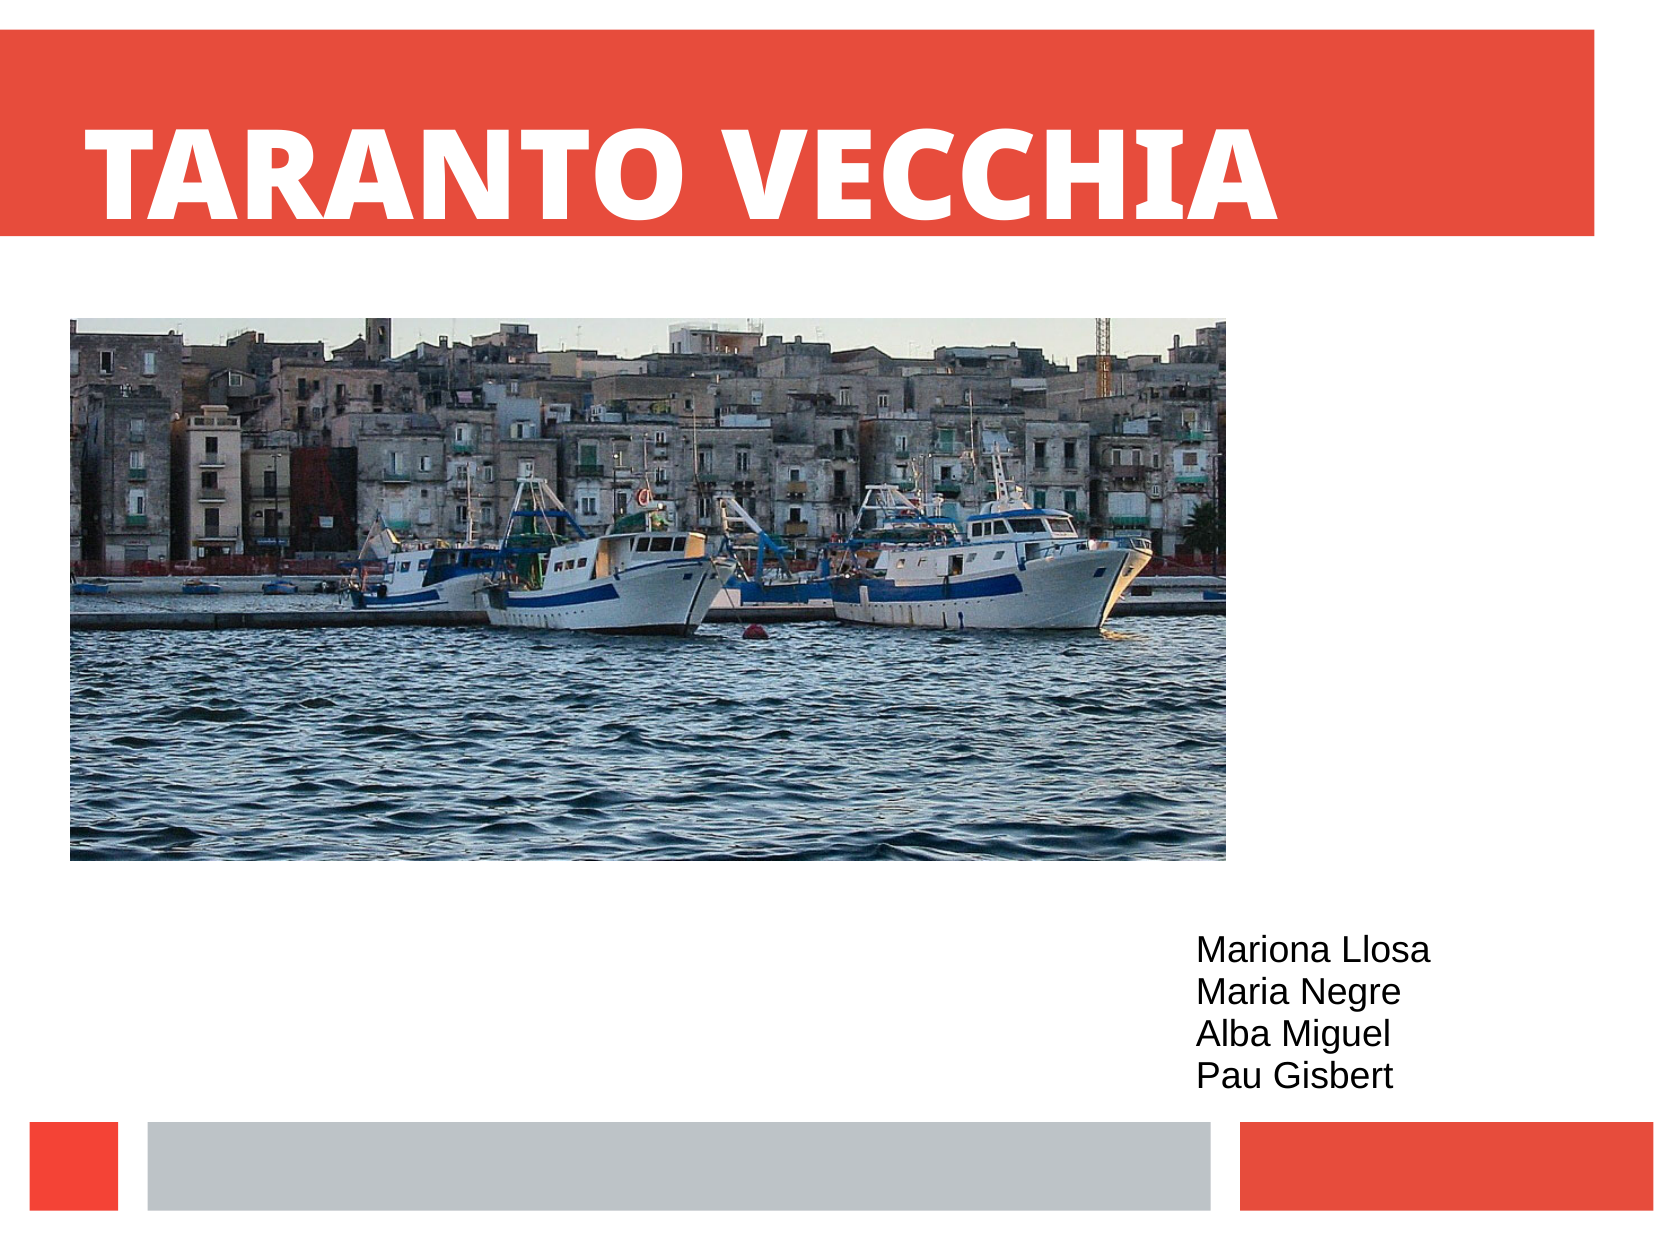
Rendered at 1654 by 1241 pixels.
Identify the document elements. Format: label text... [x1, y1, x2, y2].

title TARANTO VECCHIA [82, 49, 1571, 257]
text_box Mariona Llosa Maria Negre Alba Miguel Pau Gisbert [1181, 921, 1558, 1105]
picture [70, 318, 1226, 861]
